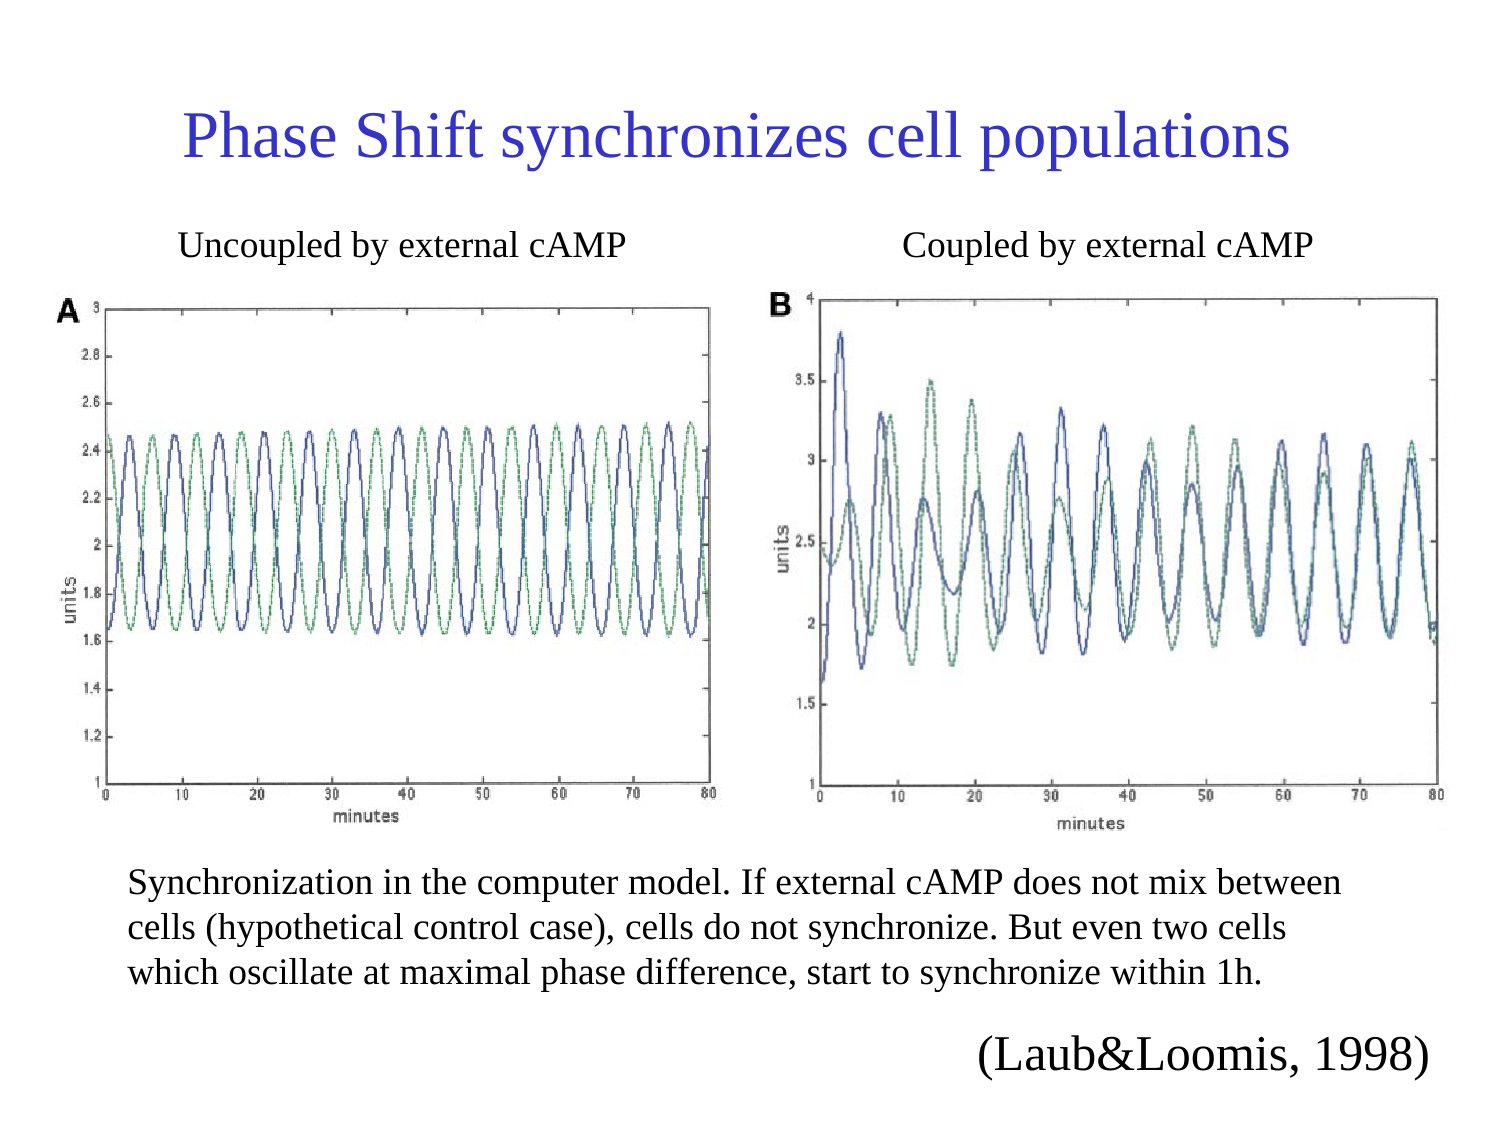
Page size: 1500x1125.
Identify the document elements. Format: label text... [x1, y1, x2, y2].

text_box Coupled by external cAMP [887, 212, 1330, 273]
picture [762, 287, 1449, 831]
text_box Uncoupled by external cAMP [162, 212, 642, 273]
text_box Synchronization in the computer model. If external cAMP does not mix between cells (hypothetical control case), cells do not synchronize. But even two cells which oscillate at maximal phase difference, start to synchronize within 1h. [112, 849, 1403, 1001]
text_box Phase Shift synchronizes cell populations [99, 37, 1375, 225]
text_box (Laub&Loomis, 1998) [962, 1012, 1476, 1088]
picture [39, 282, 726, 826]
